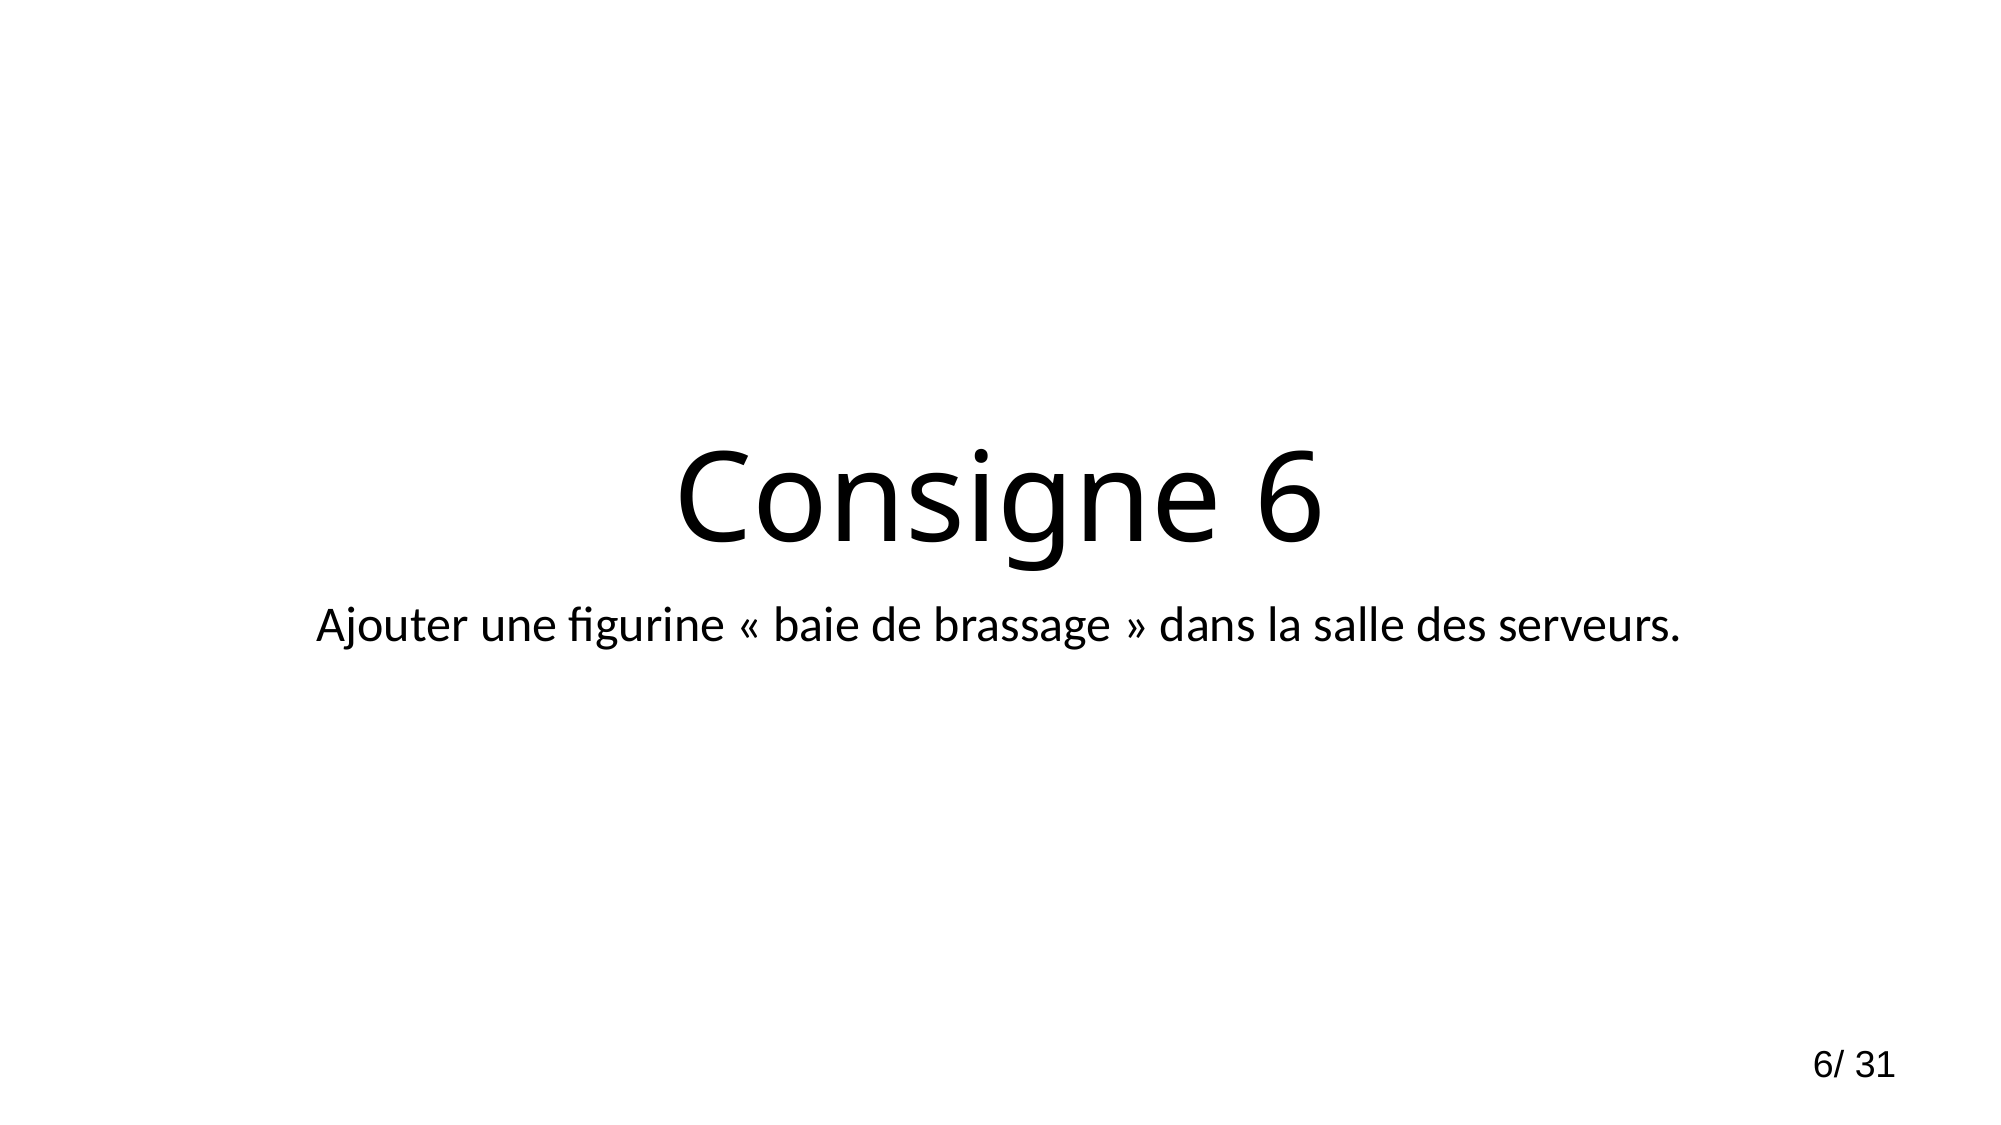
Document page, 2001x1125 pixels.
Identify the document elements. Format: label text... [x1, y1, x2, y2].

text_box 31/ 31 [1860, 1035, 1979, 1093]
title Consigne 6 [249, 184, 1750, 576]
subtitle Ajouter une figurine « baie de brassage » dans la salle des serveurs. [249, 590, 1750, 863]
